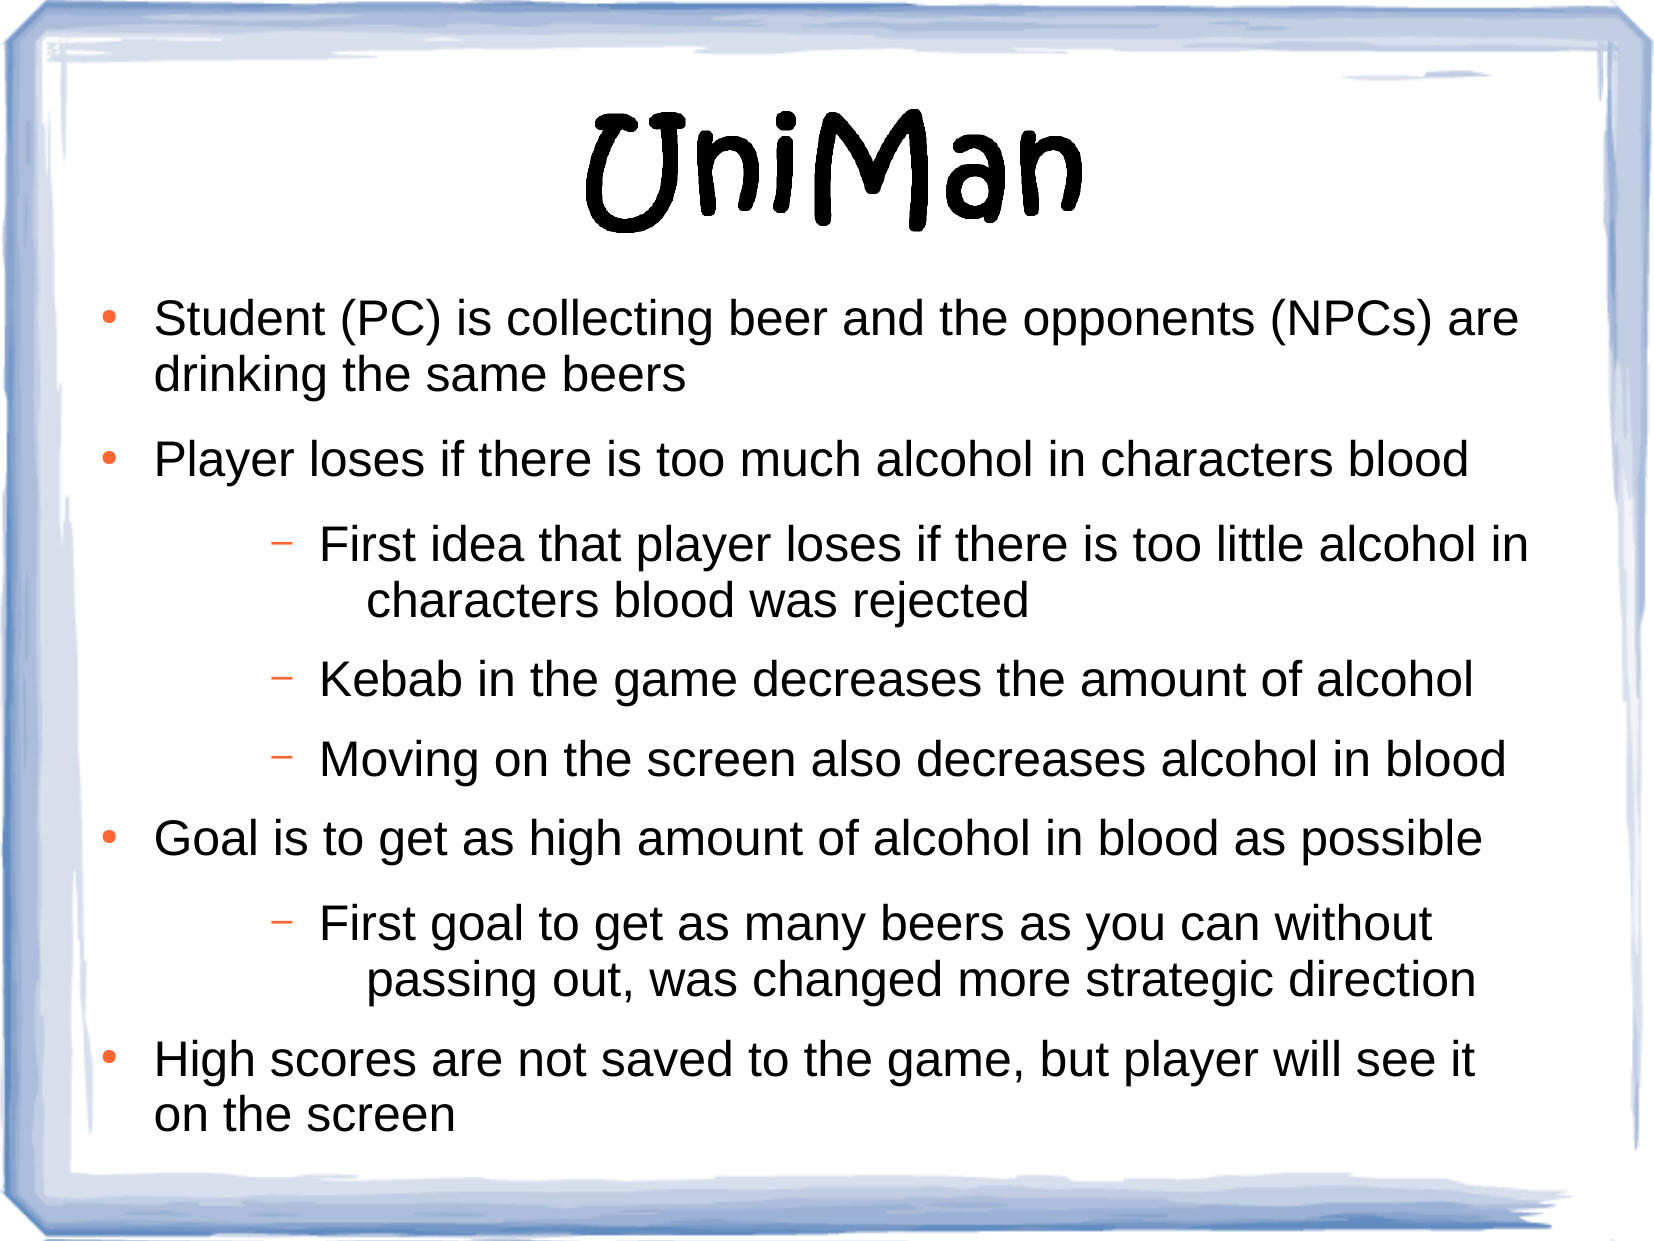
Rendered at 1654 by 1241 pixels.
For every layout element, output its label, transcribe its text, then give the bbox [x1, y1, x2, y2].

picture [0, 0, 1654, 1241]
list Student (PC) is collecting beer and the opponents (NPCs) are drinking the same beers Player loses if there is too much alcohol in characters blood First idea that player loses if there is too little alcohol in characters blood was rejected Kebab in the game decreases the amount of alcohol Moving on the screen also decreases alcohol in blood Goal is to get as high amount of alcohol in blood as possible First goal to get as many beers as you can without passing out, was changed more strategic direction High scores are not saved to the game, but player will see it on the screen [82, 290, 1538, 1182]
